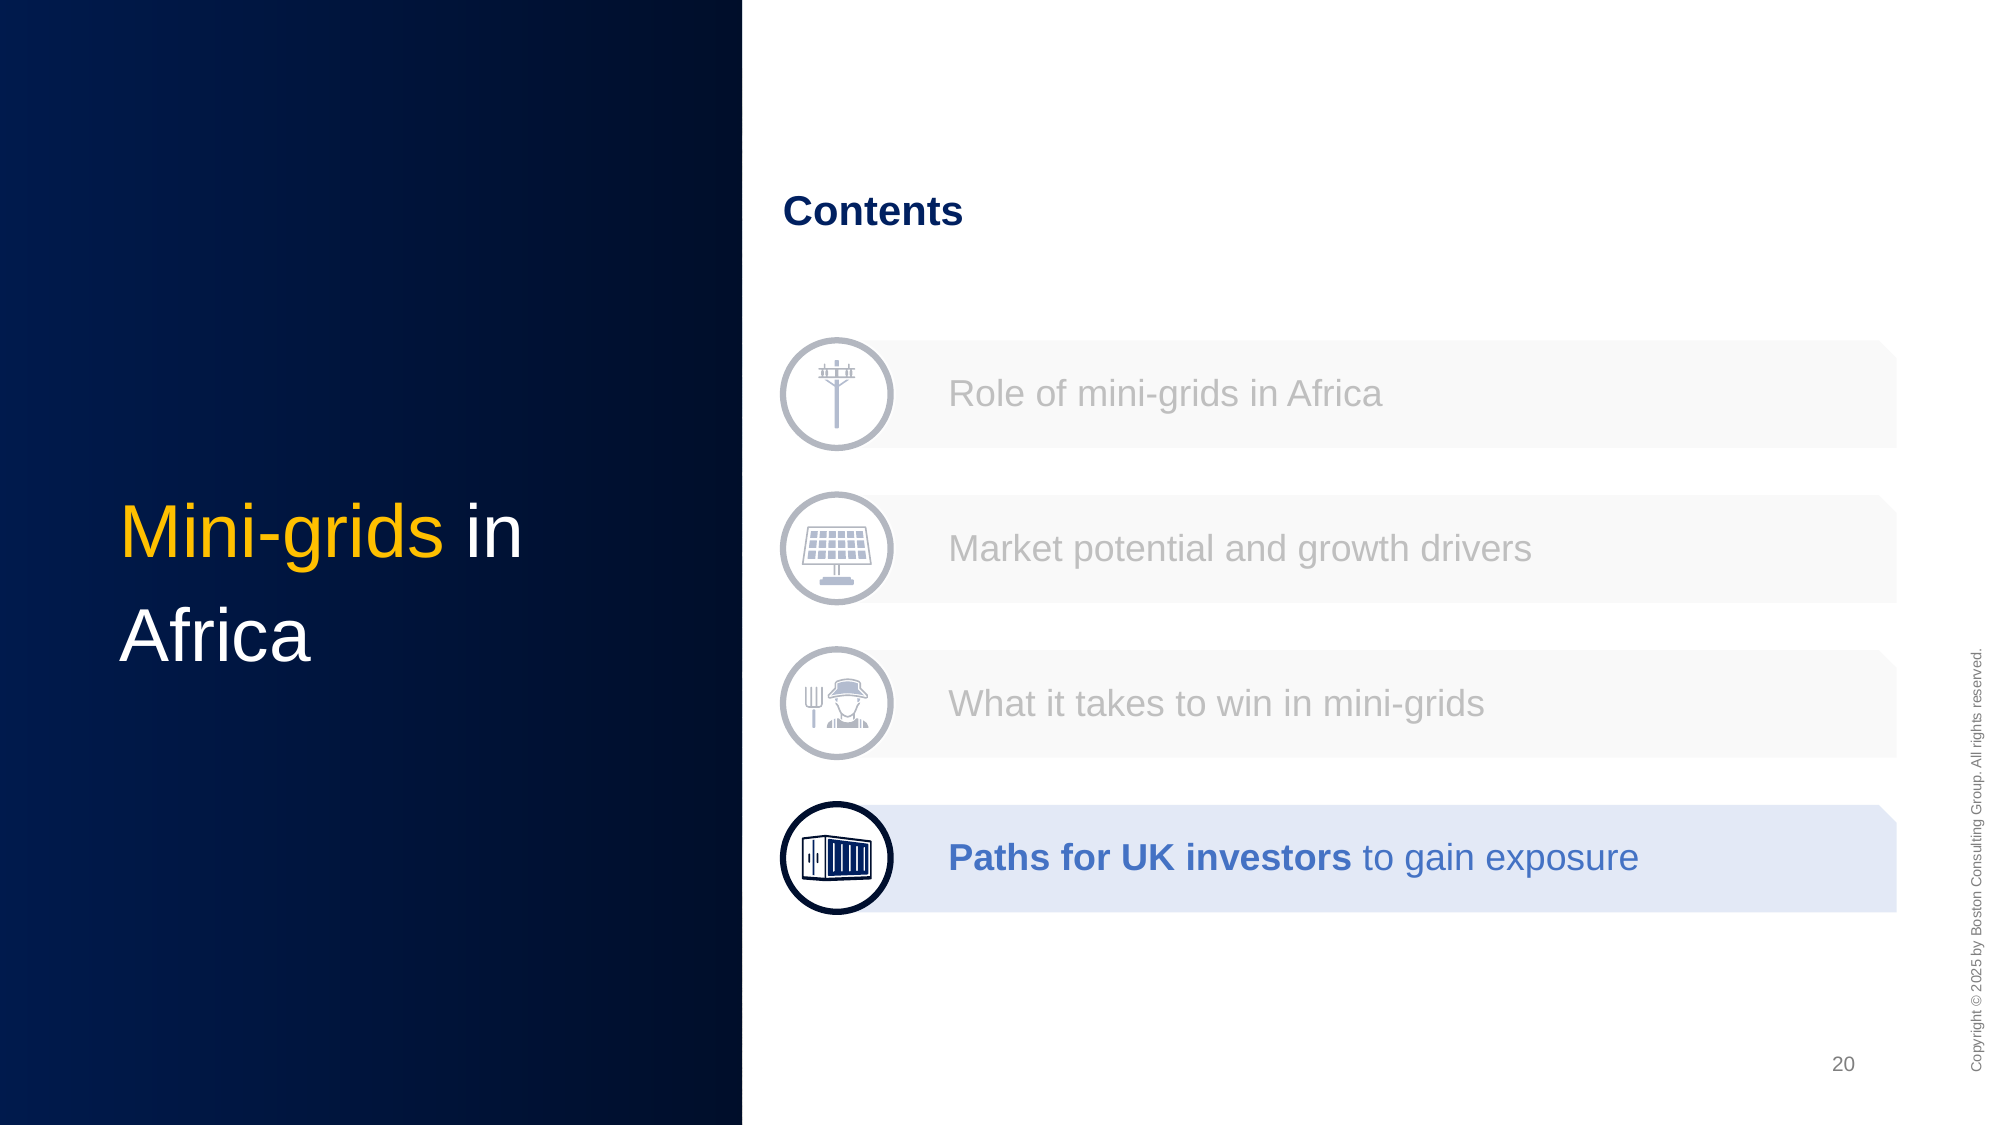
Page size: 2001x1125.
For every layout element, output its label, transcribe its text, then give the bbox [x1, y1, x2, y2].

text_box Market potential and growth drivers [948, 495, 1897, 603]
text_box Contents [783, 176, 1897, 247]
text_box What it takes to win in mini-grids [948, 650, 1897, 758]
text_box [783, 804, 948, 913]
text_box [777, 489, 948, 608]
text_box [777, 334, 948, 454]
text_box [0, 0, 742, 1125]
text_box Paths for UK investors to gain exposure [948, 804, 1897, 913]
text_box Role of mini-grids in Africa [948, 340, 1897, 448]
text_box [777, 643, 948, 763]
text_box Mini-grids in Africa [103, 461, 665, 678]
